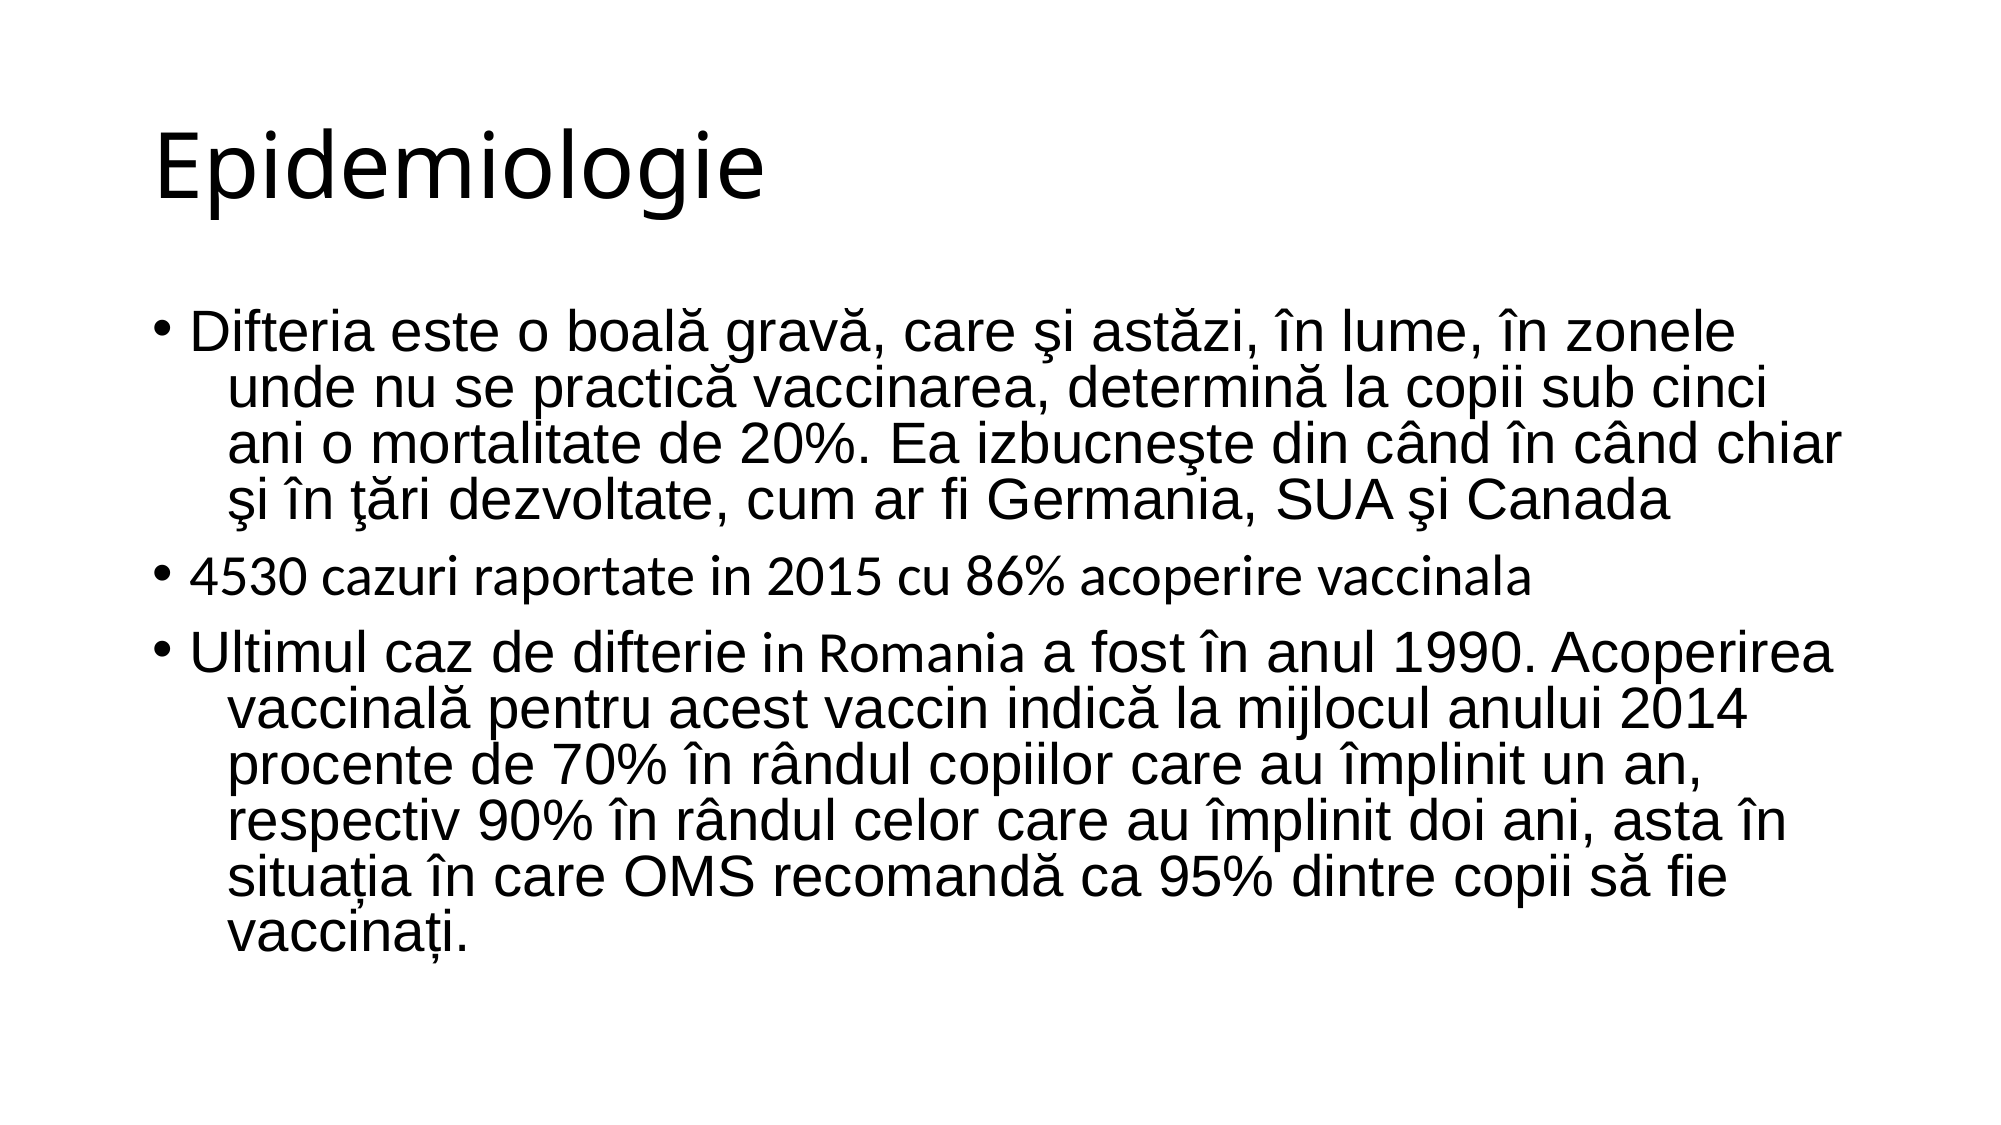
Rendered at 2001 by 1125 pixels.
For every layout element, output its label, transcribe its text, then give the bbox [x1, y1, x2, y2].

title Epidemiologie [137, 59, 1863, 278]
list Difteria este o boală gravă, care şi astăzi, în lume, în zonele unde nu se practică vaccinarea, determină la copii sub cinci ani o mortalitate de 20%. Ea izbucneşte din când în când chiar şi în ţări dezvoltate, cum ar fi Germania, SUA şi Canada 4530 cazuri raportate in 2015 cu 86% acoperire vaccinala Ultimul caz de difterie in Romania a fost în anul 1990. Acoperirea vaccinală pentru acest vaccin indică la mijlocul anului 2014 procente de 70% în rândul copiilor care au împlinit un an, respectiv 90% în rândul celor care au împlinit doi ani, asta în situația în care OMS recomandă ca 95% dintre copii să fie vaccinați. [137, 299, 1863, 1014]
